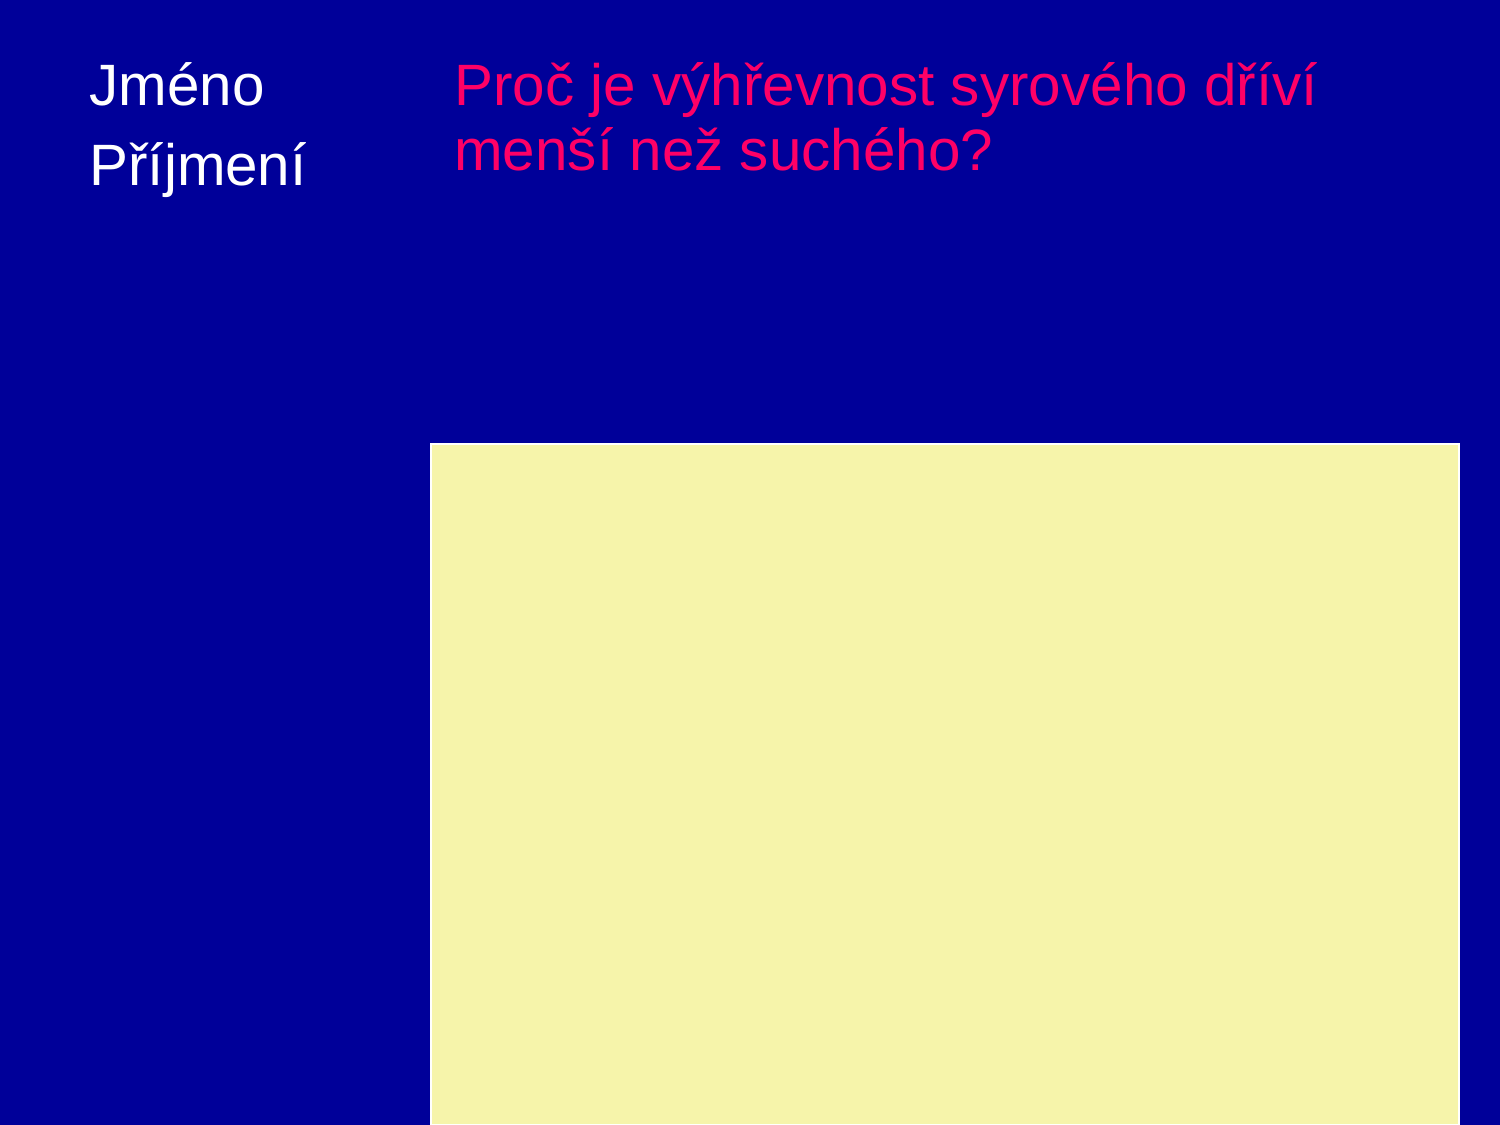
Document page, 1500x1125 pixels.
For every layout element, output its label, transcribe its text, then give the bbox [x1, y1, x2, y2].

text_box [430, 444, 1459, 1125]
text_box Proč je výhřevnost syrového dříví menší než suchého? [440, 45, 1459, 444]
text_box Jméno Příjmení [75, 45, 440, 525]
